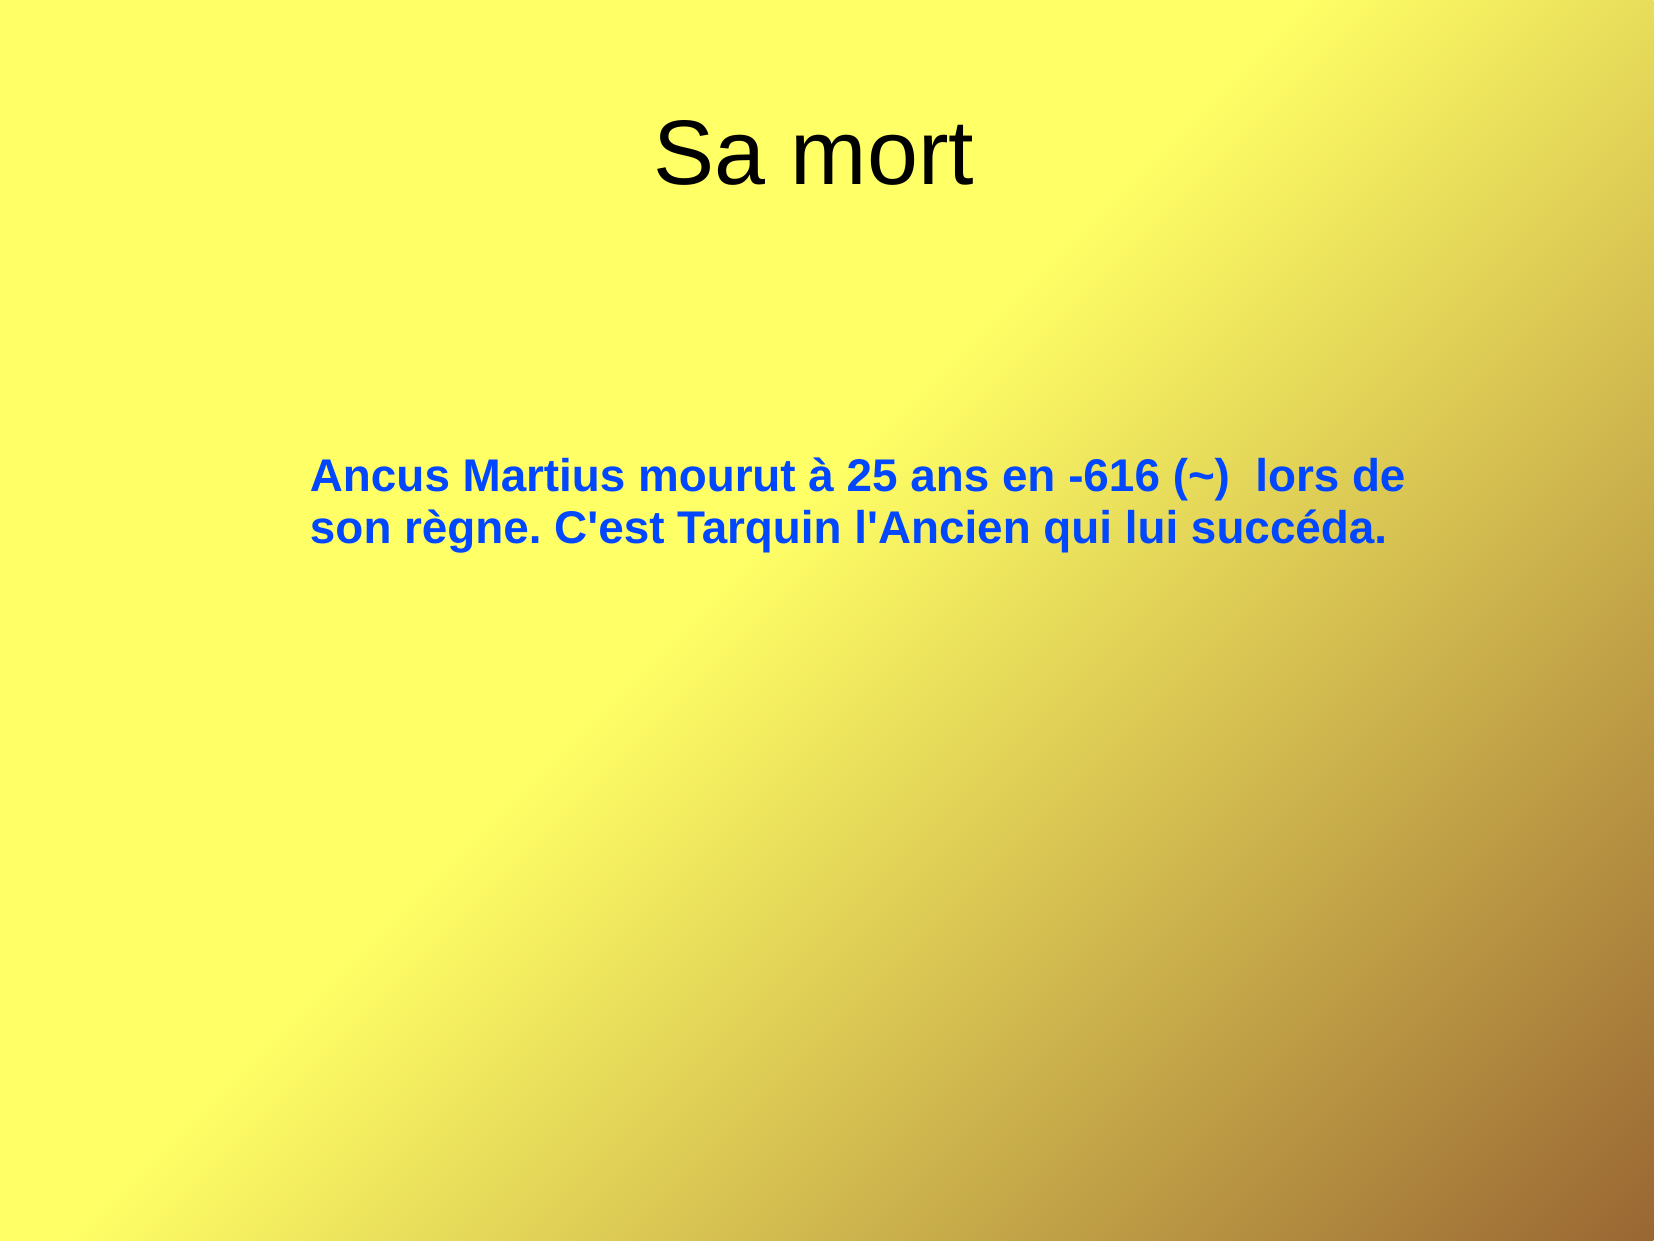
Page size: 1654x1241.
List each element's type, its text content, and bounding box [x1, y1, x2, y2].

title Sa mort [82, 49, 1571, 257]
text_box Ancus Martius mourut à 25 ans en -616 (~) lors de son règne. C'est Tarquin l'Ancien qui lui succéda. [295, 442, 1477, 1094]
